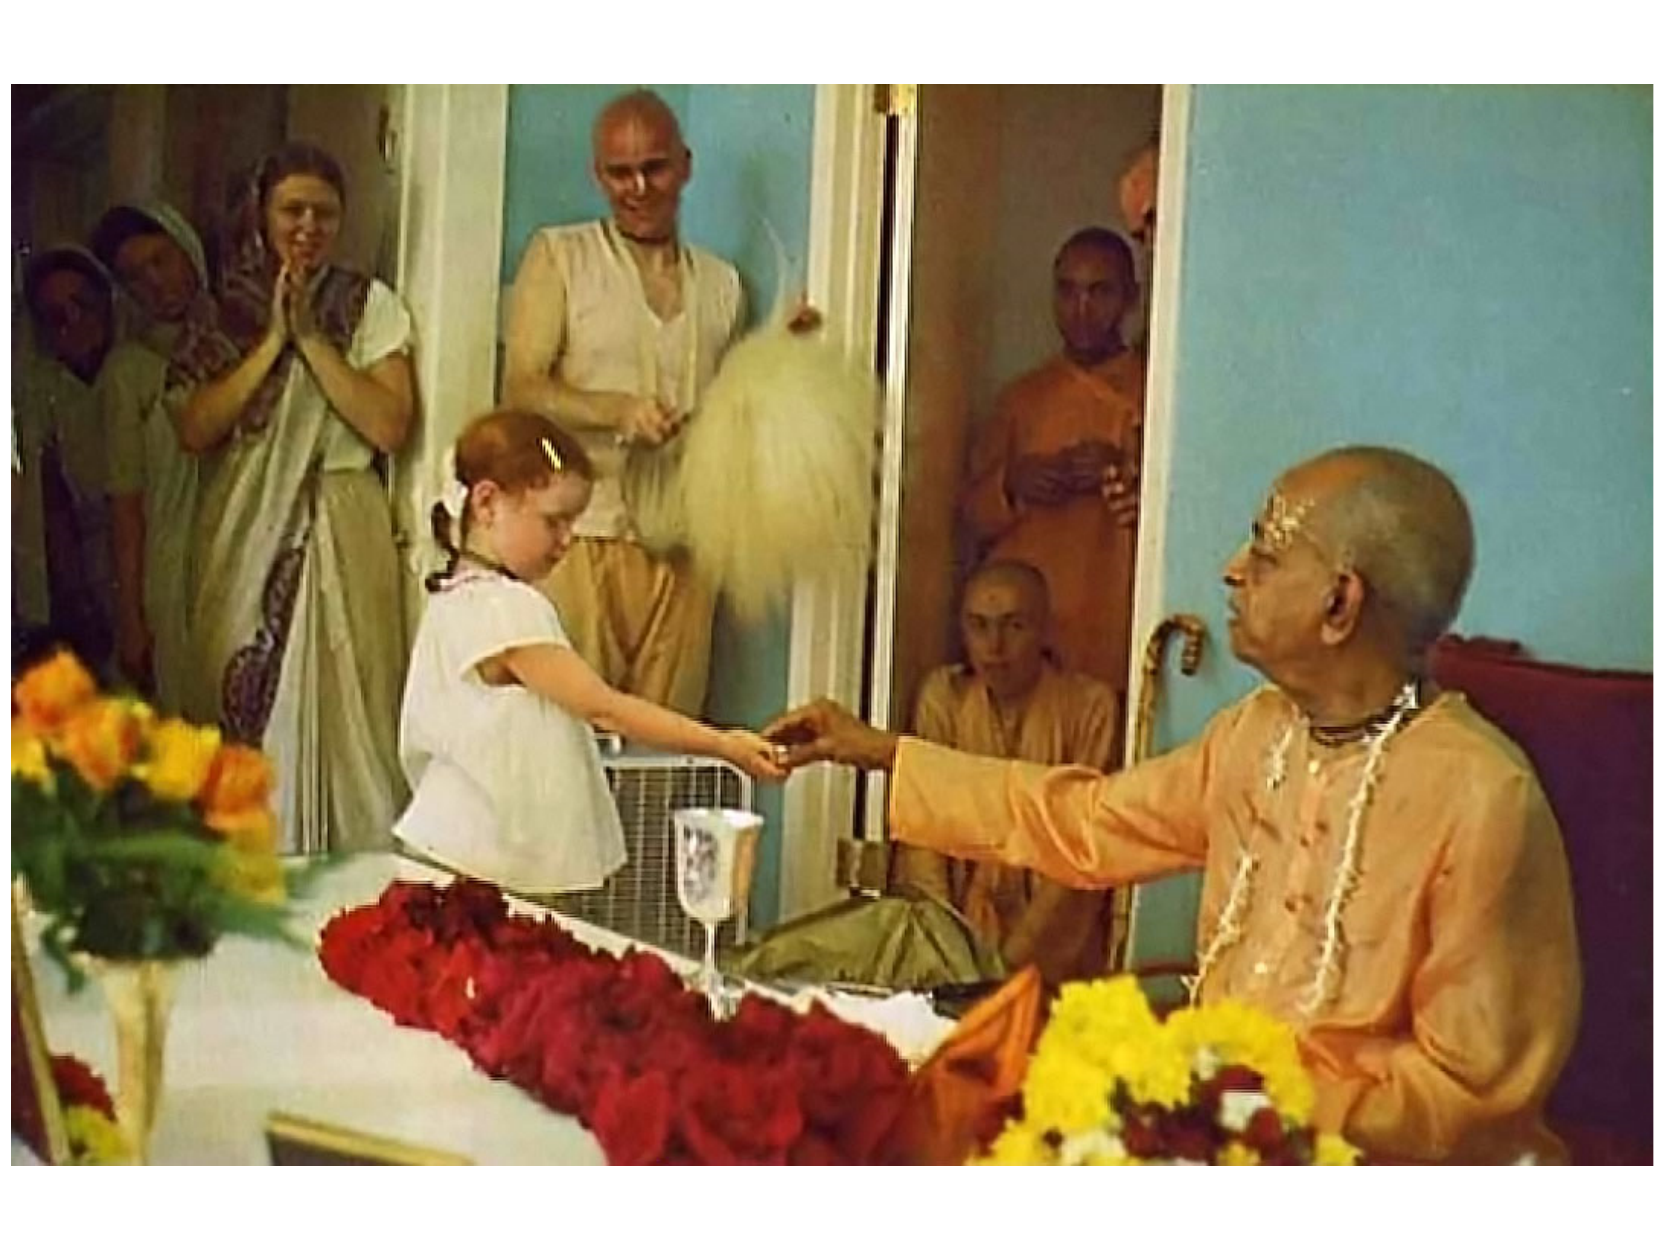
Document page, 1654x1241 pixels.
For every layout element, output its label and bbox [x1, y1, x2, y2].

picture [11, 84, 1654, 1166]
